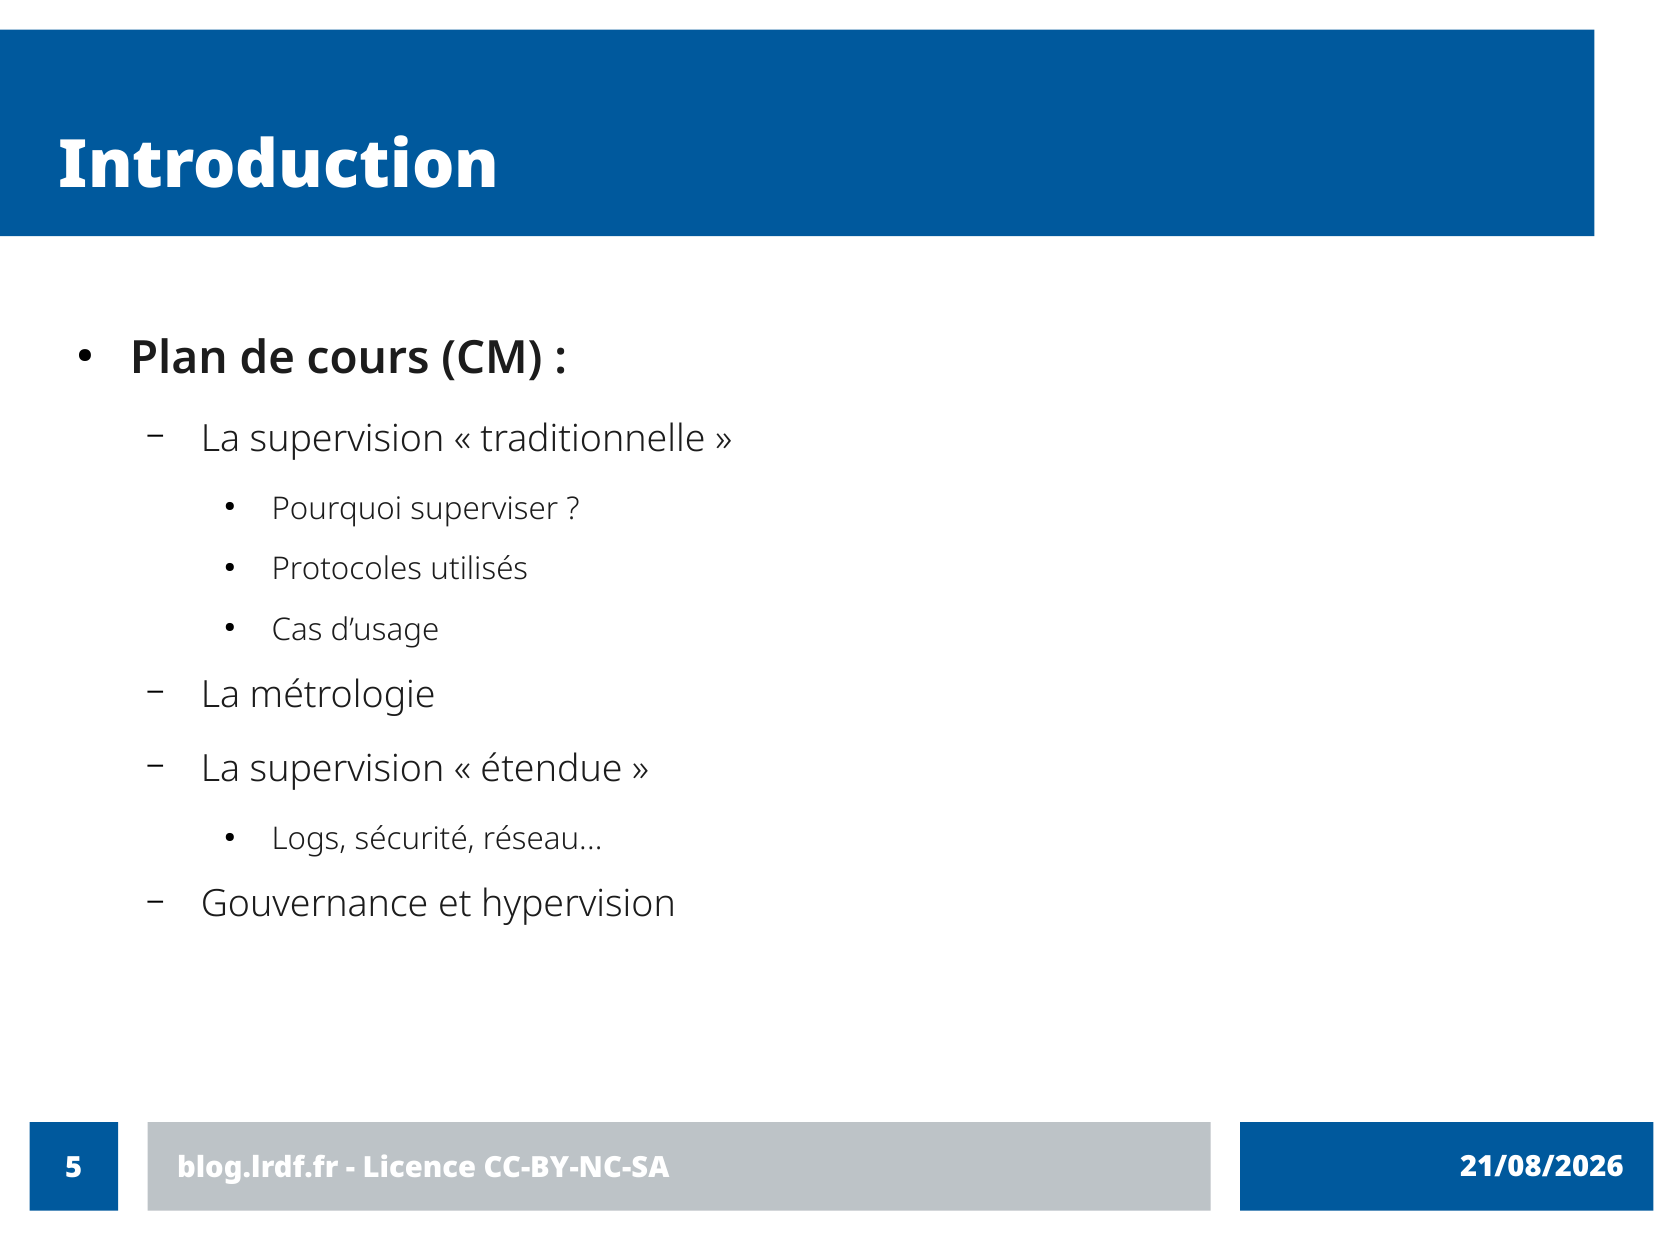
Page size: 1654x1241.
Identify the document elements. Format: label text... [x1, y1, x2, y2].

title Introduction [59, 59, 1595, 207]
list Plan de cours (CM) : La supervision « traditionnelle » Pourquoi superviser ? Protocoles utilisés Cas d’usage La métrologie La supervision « étendue » Logs, sécurité, réseau... Gouvernance et hypervision [59, 324, 1565, 1093]
